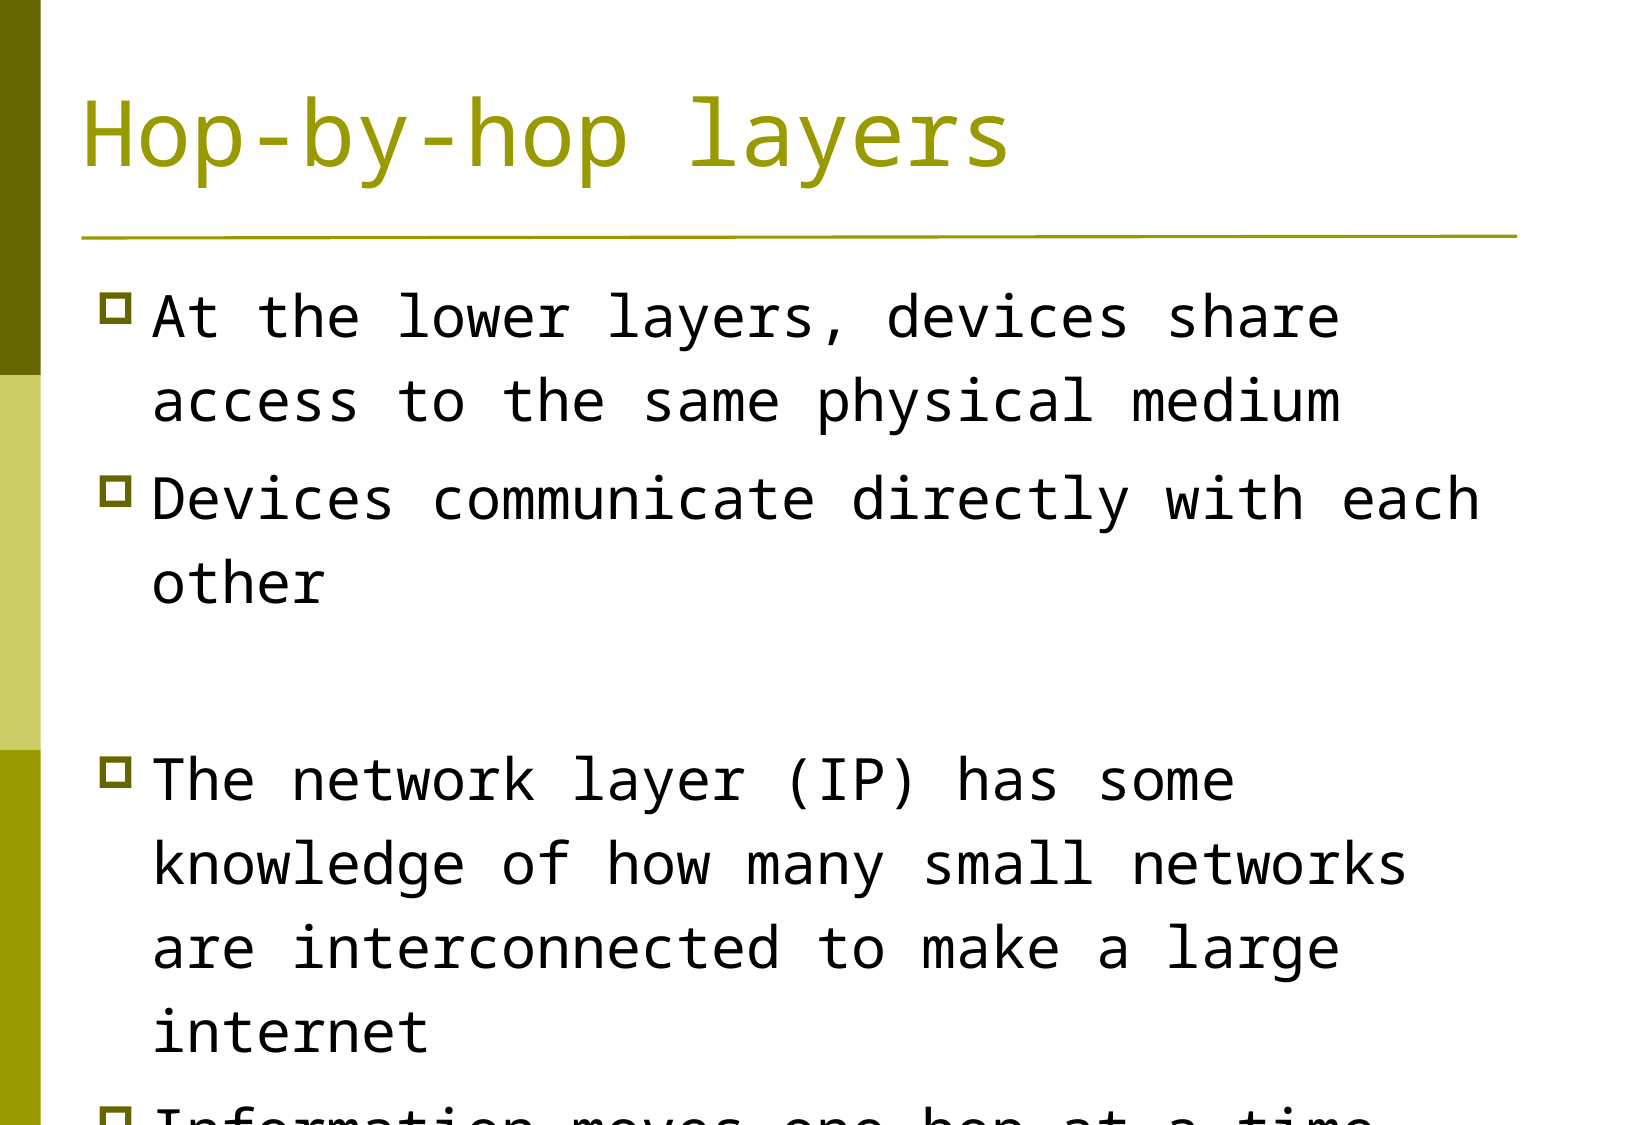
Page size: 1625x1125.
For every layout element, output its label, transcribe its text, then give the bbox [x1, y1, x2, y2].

title Hop-by-hop layers [81, 47, 1543, 225]
list At the lower layers, devices share access to the same physical medium Devices communicate directly with each other The network layer (IP) has some knowledge of how many small networks are interconnected to make a large internet Information moves one hop at a time, getting closer to the destination at each hop [81, 262, 1543, 1096]
